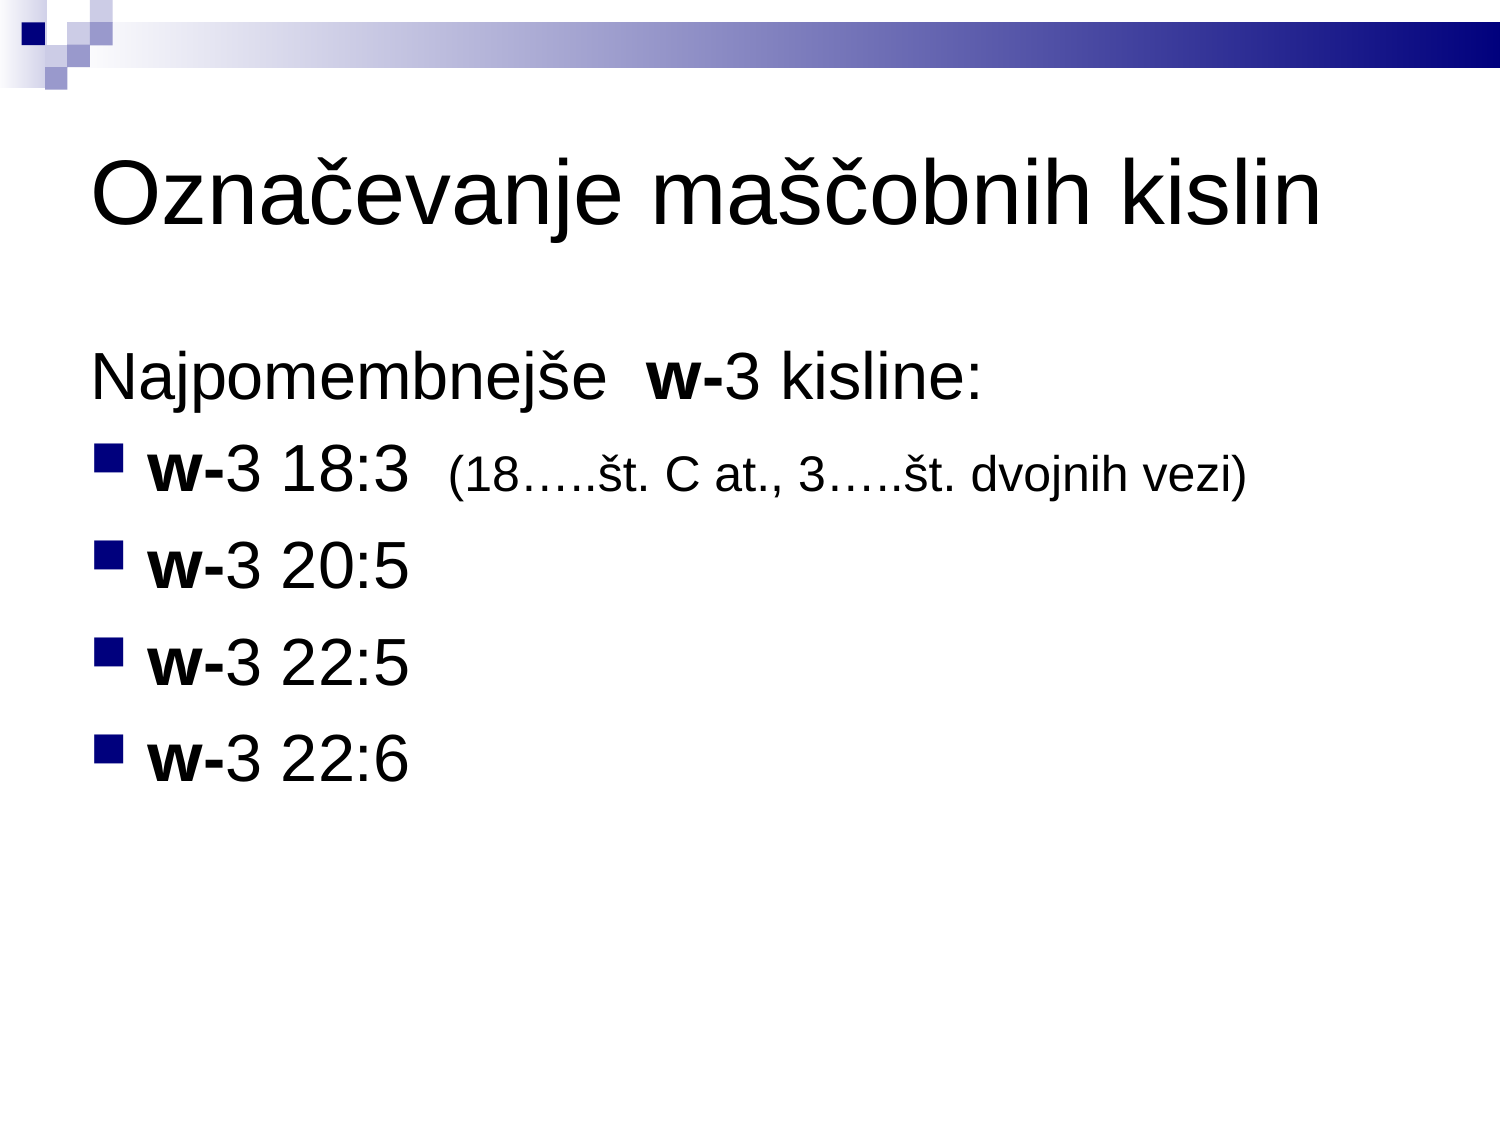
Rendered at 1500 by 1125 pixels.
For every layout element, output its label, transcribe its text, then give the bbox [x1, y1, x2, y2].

title Označevanje maščobnih kislin [75, 75, 1426, 301]
list Najpomembnejše w-3 kisline: w-3 18:3 (18…..št. C at., 3…..št. dvojnih vezi) w-3 20:5 w-3 22:5 w-3 22:6 [75, 324, 1426, 963]
